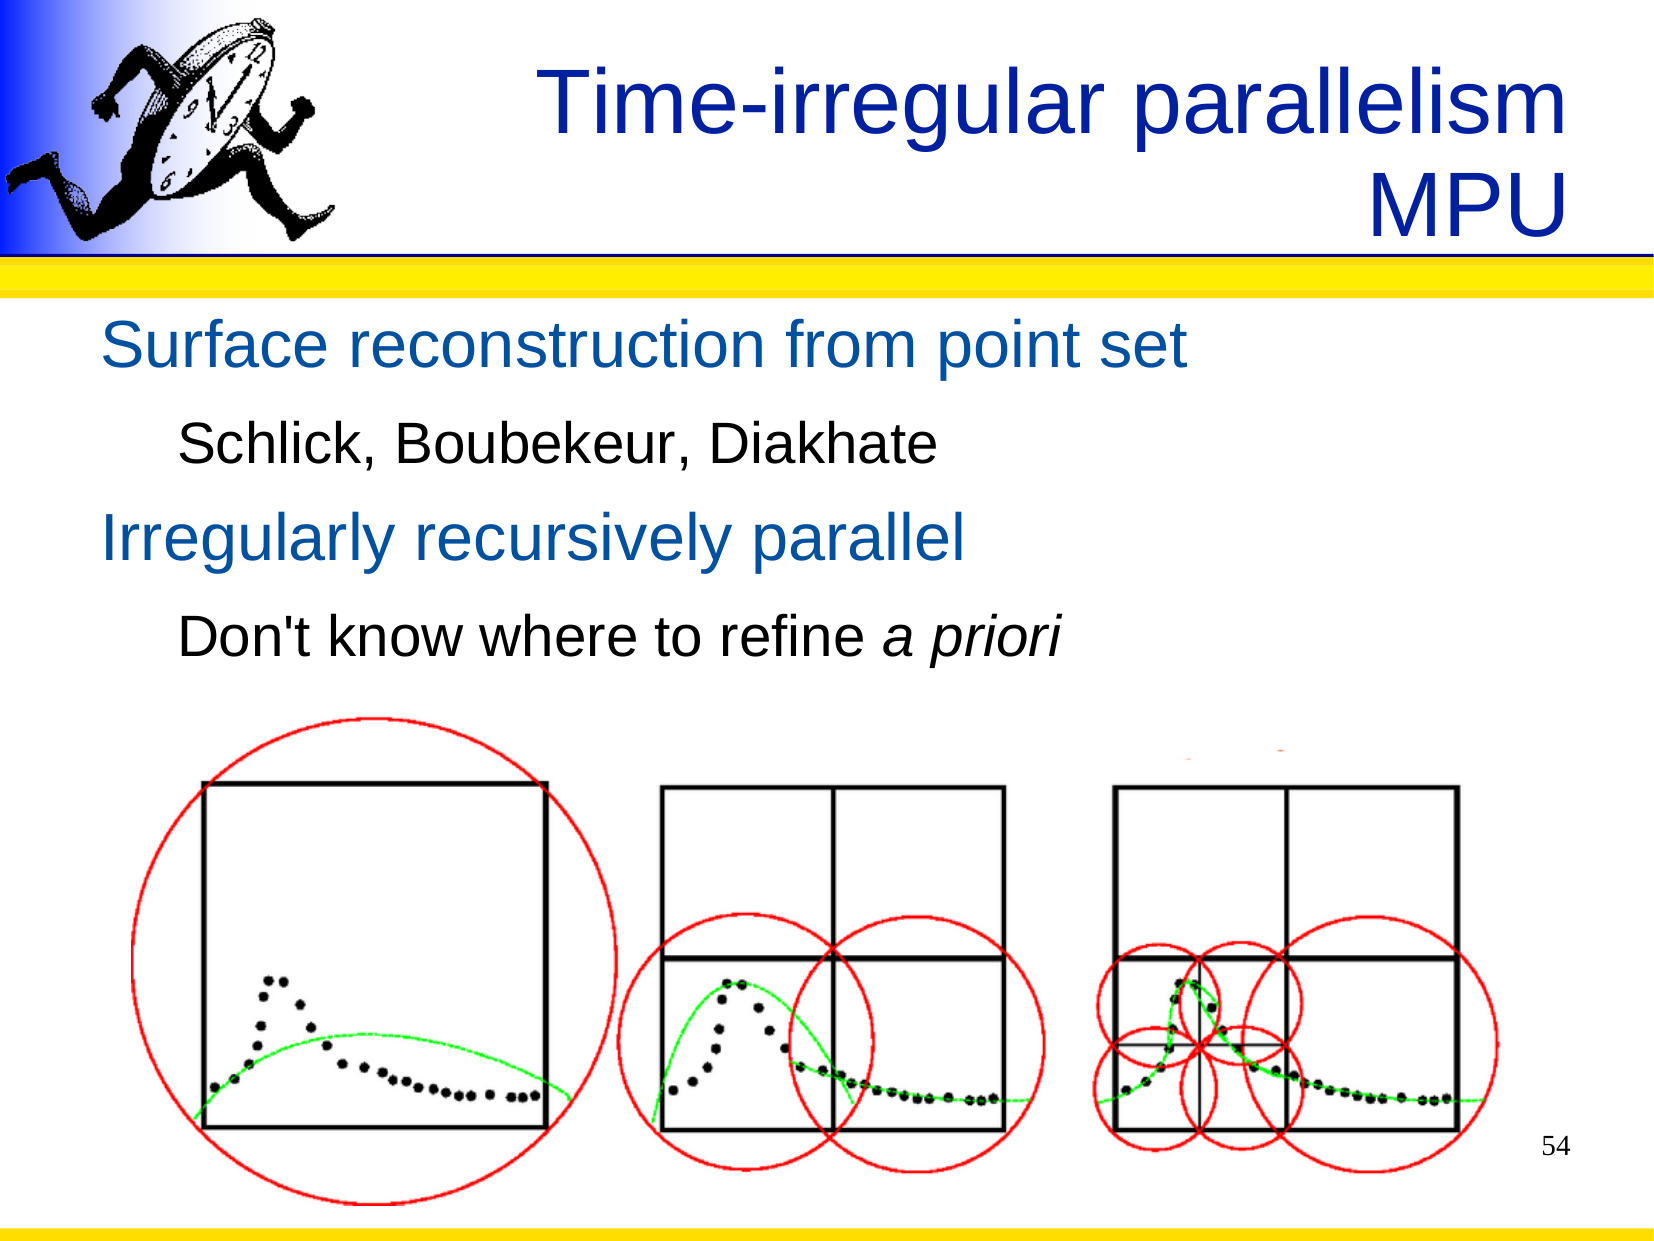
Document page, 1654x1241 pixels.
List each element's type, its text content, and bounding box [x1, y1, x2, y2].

picture [4, 9, 343, 253]
title Time-irregular parallelism MPU [372, 50, 1571, 256]
list Surface reconstruction from point set Schlick, Boubekeur, Diakhate Irregularly recursively parallel Don't know where to refine a priori [82, 307, 1571, 1111]
picture [131, 702, 1506, 1206]
